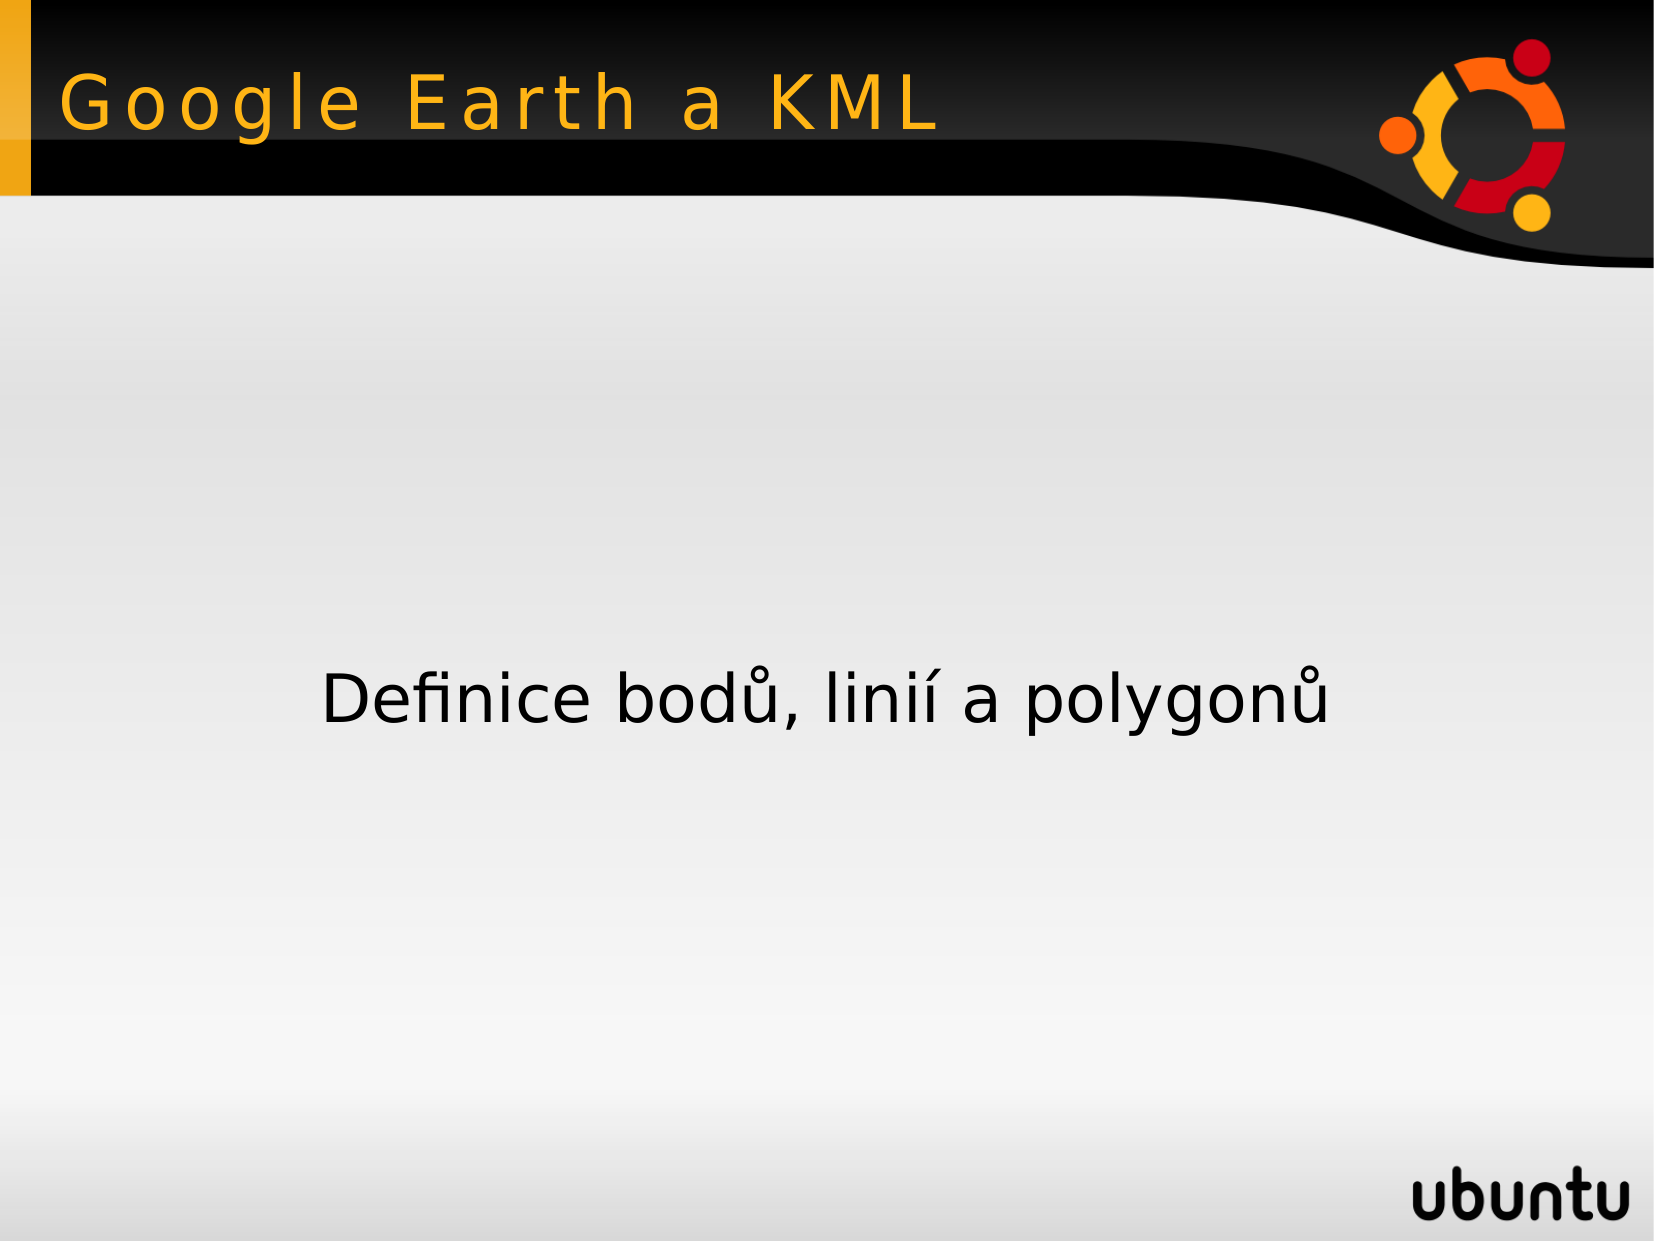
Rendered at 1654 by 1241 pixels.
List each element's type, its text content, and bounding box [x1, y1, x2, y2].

title Google Earth a KML [59, 29, 1270, 178]
subtitle Definice bodů, linií a polygonů [82, 290, 1571, 1109]
picture [0, 0, 1654, 1241]
